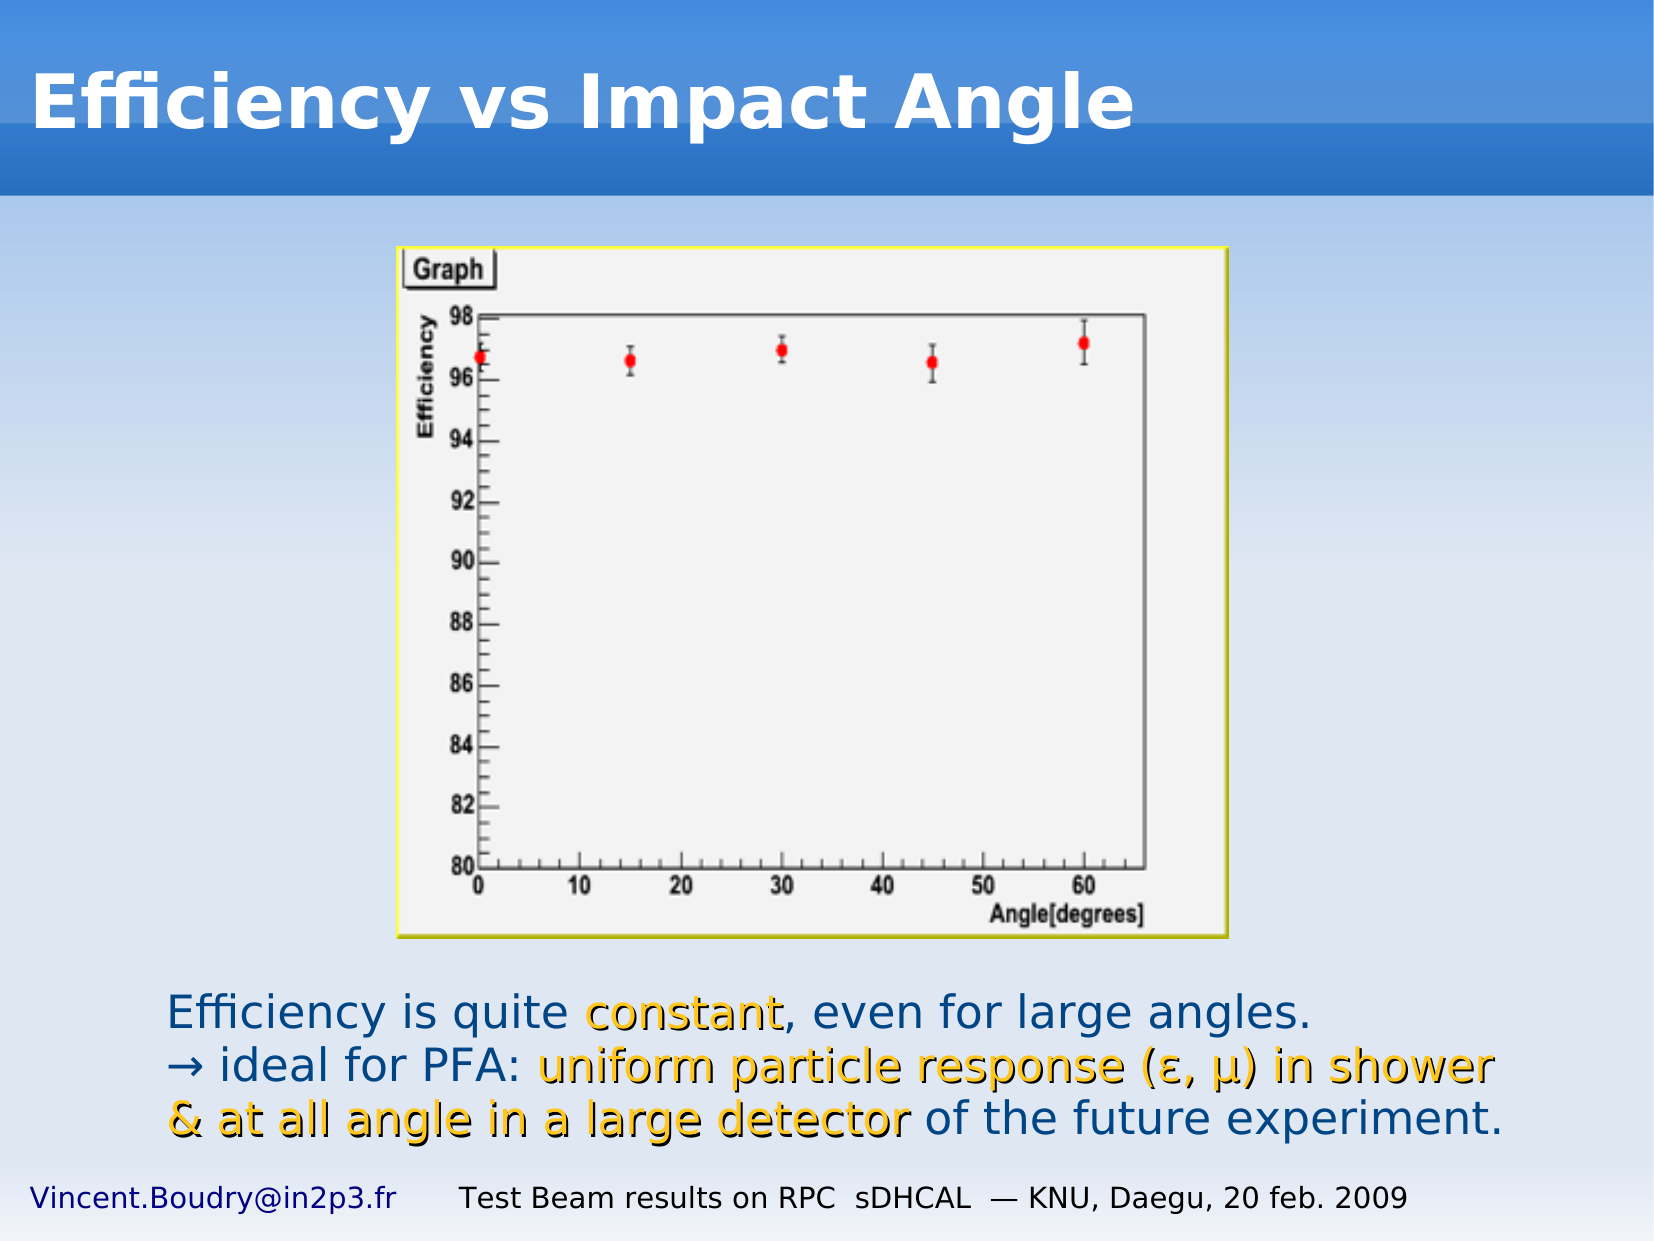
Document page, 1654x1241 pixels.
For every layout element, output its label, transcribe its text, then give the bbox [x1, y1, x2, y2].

title Efficiency vs Impact Angle [29, 7, 1654, 200]
picture [0, 0, 1654, 1241]
text_box Efficiency is quite constant, even for large angles. → ideal for PFA: uniform particle response (ε, μ) in shower & at all angle in a large detector of the future experiment. [151, 978, 1550, 1154]
